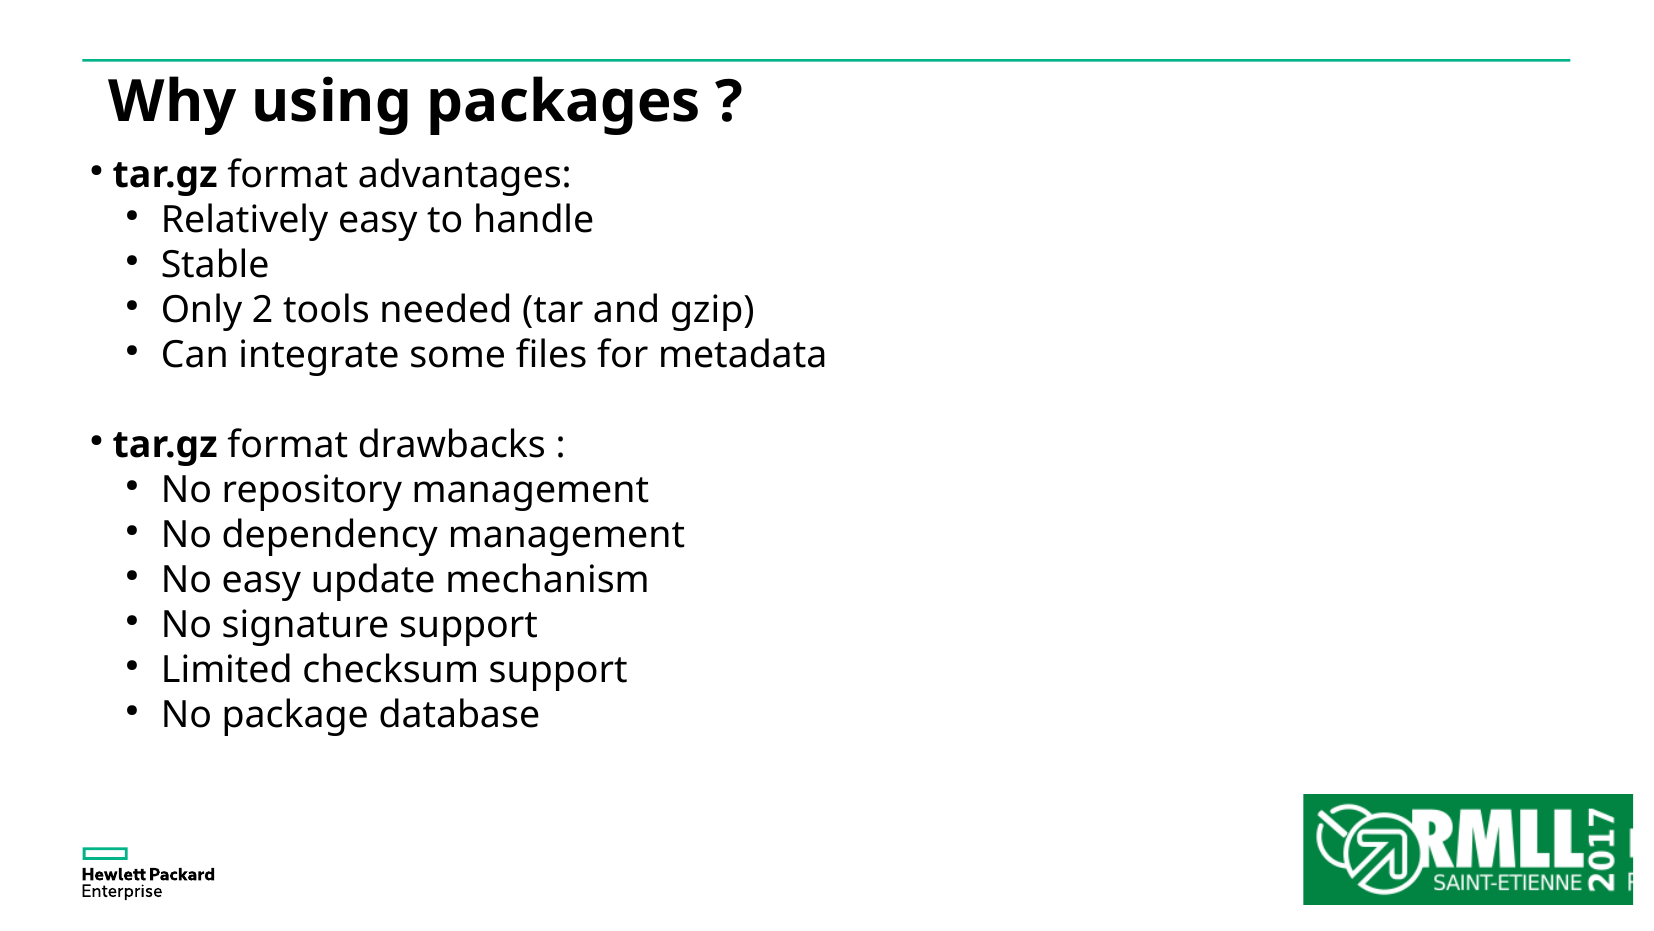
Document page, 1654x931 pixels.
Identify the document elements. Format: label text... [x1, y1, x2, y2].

title Why using packages ? [97, 55, 1513, 133]
picture [1303, 882, 1634, 905]
text_box tar.gz format advantages: Relatively easy to handle Stable Only 2 tools needed (tar and gzip) Can integrate some files for metadata tar.gz format drawbacks : No repository management No dependency management No easy update mechanism No signature support Limited checksum support No package database [78, 149, 1654, 882]
